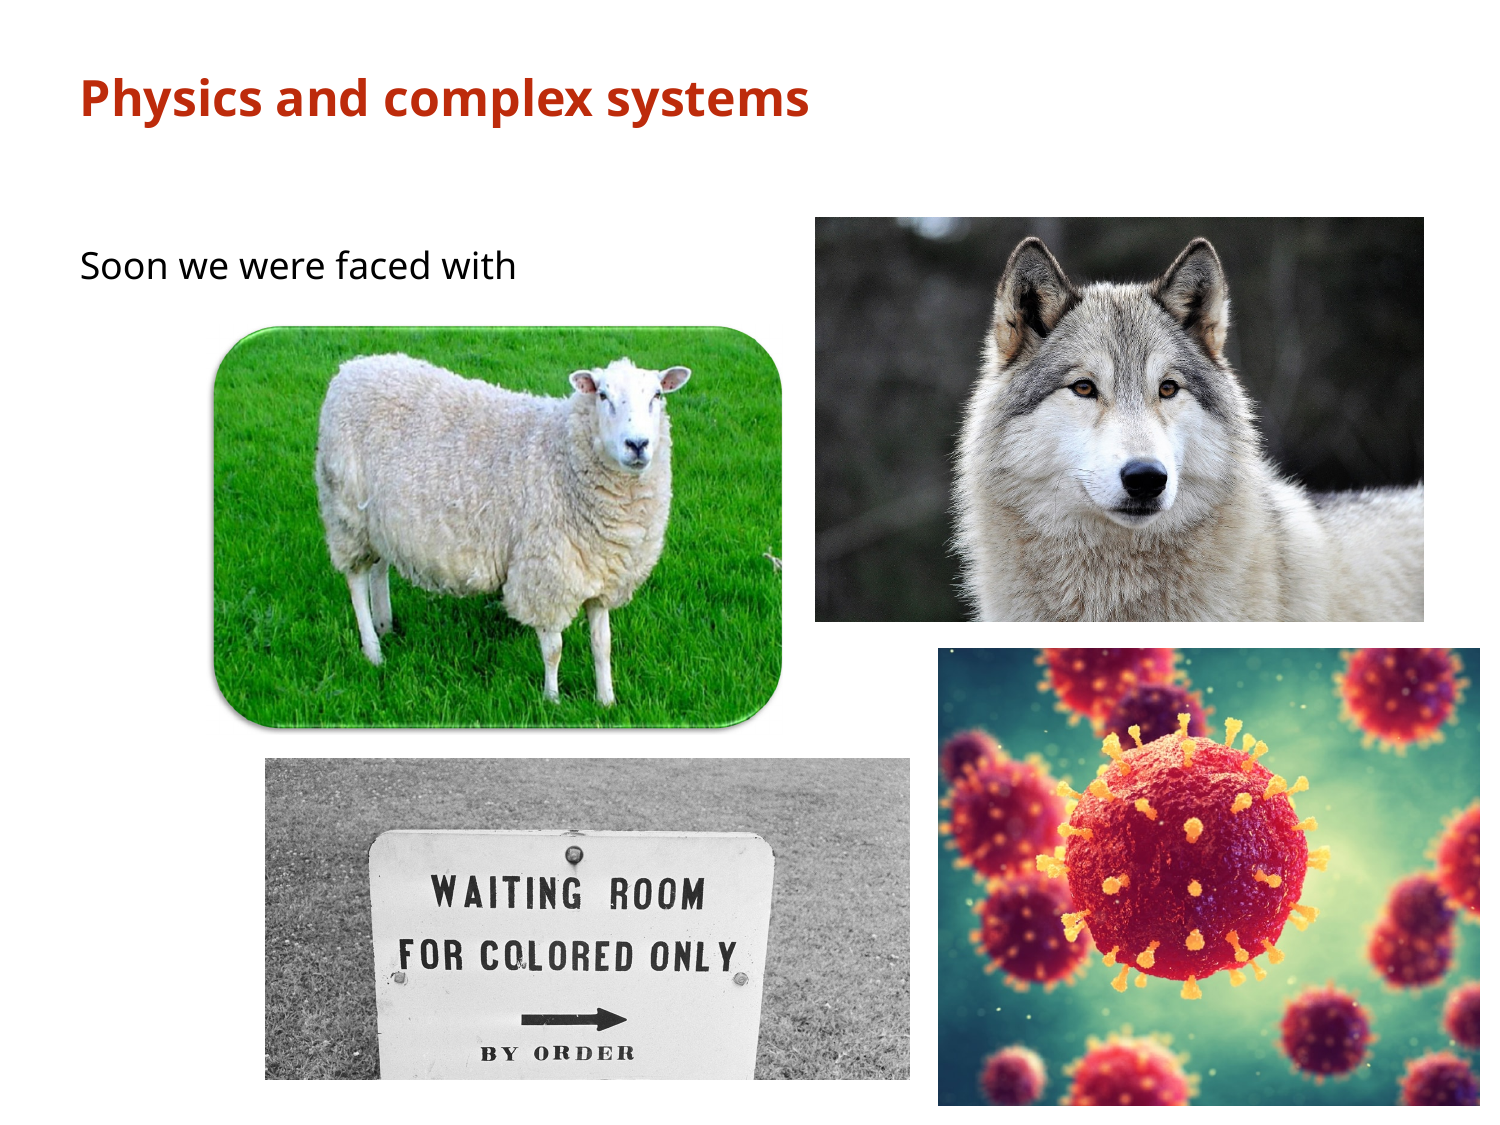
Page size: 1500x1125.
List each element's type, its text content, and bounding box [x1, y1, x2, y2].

list Physics and complex systems [64, 78, 1447, 185]
list Soon we were faced with [64, 231, 1447, 988]
picture [938, 649, 1480, 1106]
picture [815, 217, 1424, 622]
picture [265, 758, 910, 1081]
picture [206, 325, 783, 735]
